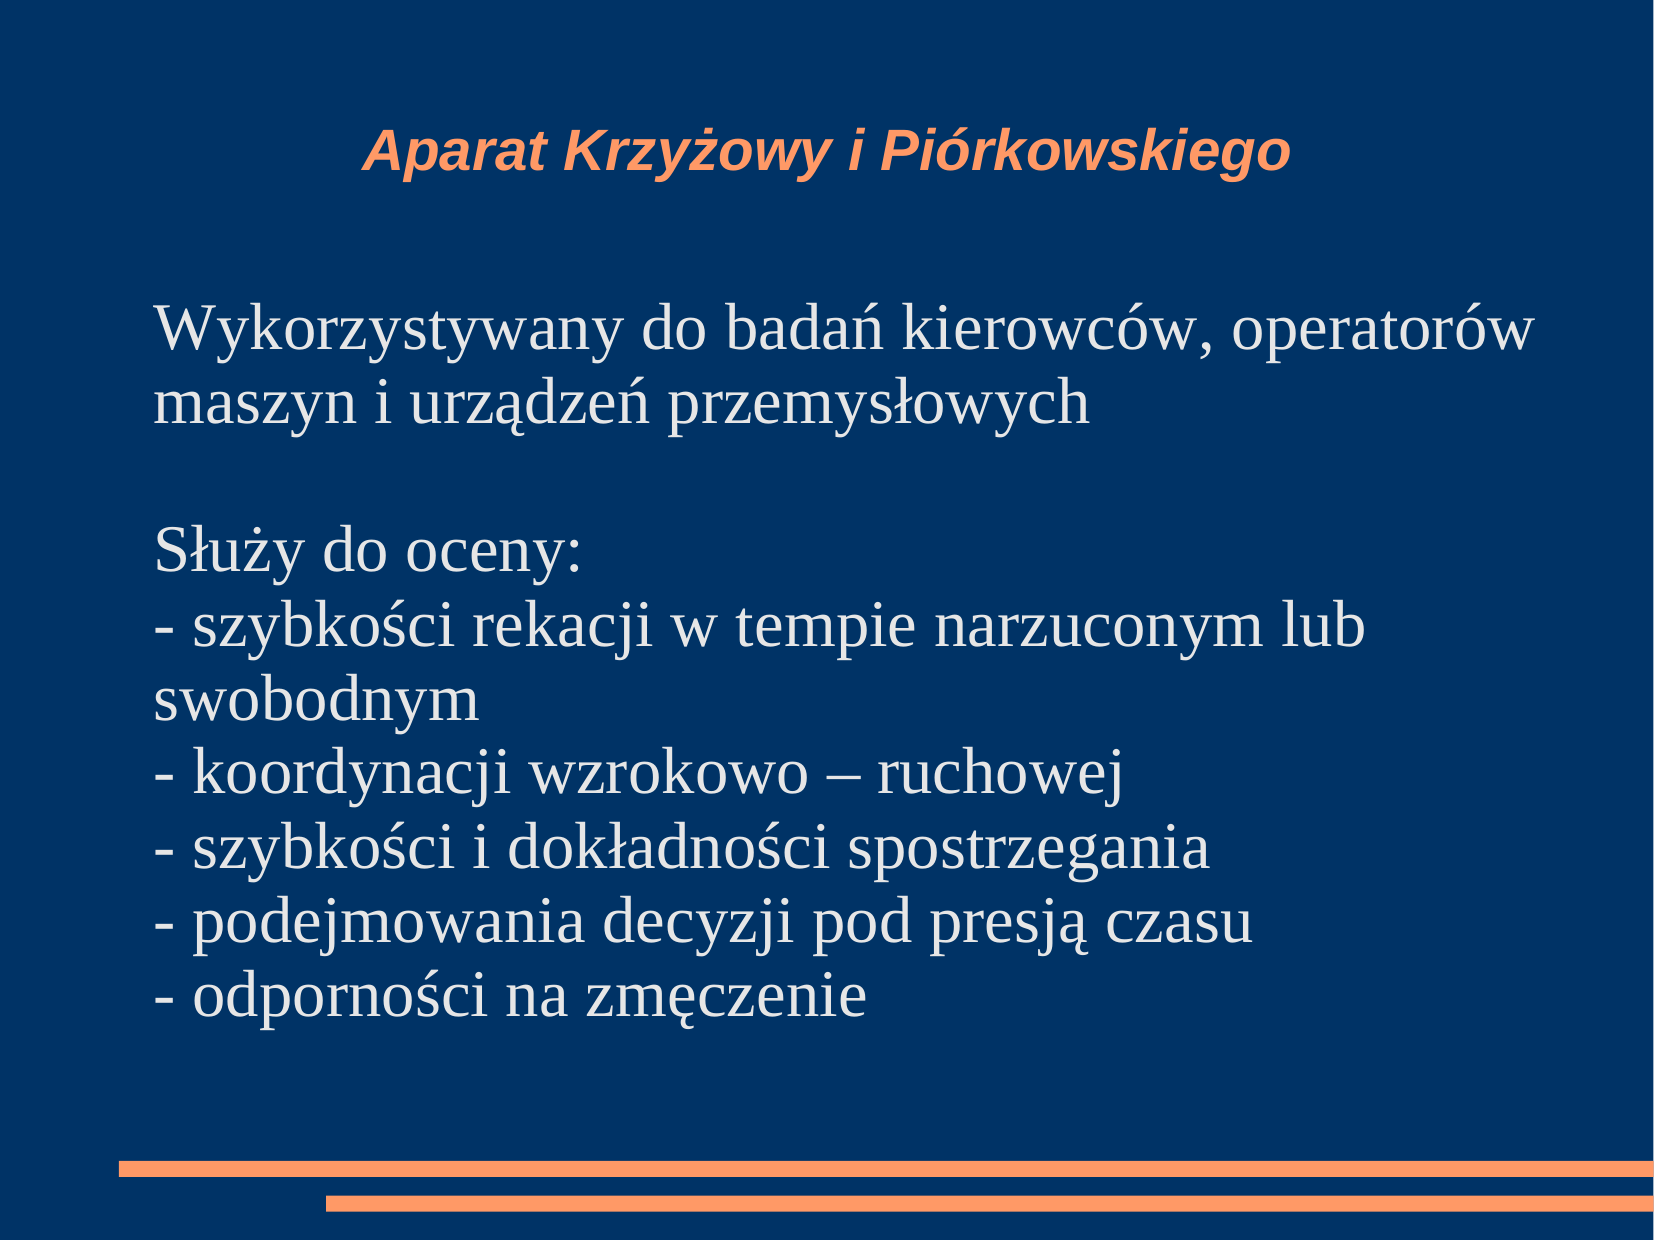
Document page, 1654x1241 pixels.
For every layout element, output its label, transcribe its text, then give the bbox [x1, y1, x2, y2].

list Wykorzystywany do badań kierowców, operatorów maszyn i urządzeń przemysłowych Służy do oceny: - szybkości rekacji w tempie narzuconym lub swobodnym - koordynacji wzrokowo – ruchowej - szybkości i dokładności spostrzegania - podejmowania decyzji pod presją czasu - odporności na zmęczenie [82, 290, 1571, 1109]
title Aparat Krzyżowy i Piórkowskiego [121, 46, 1534, 254]
